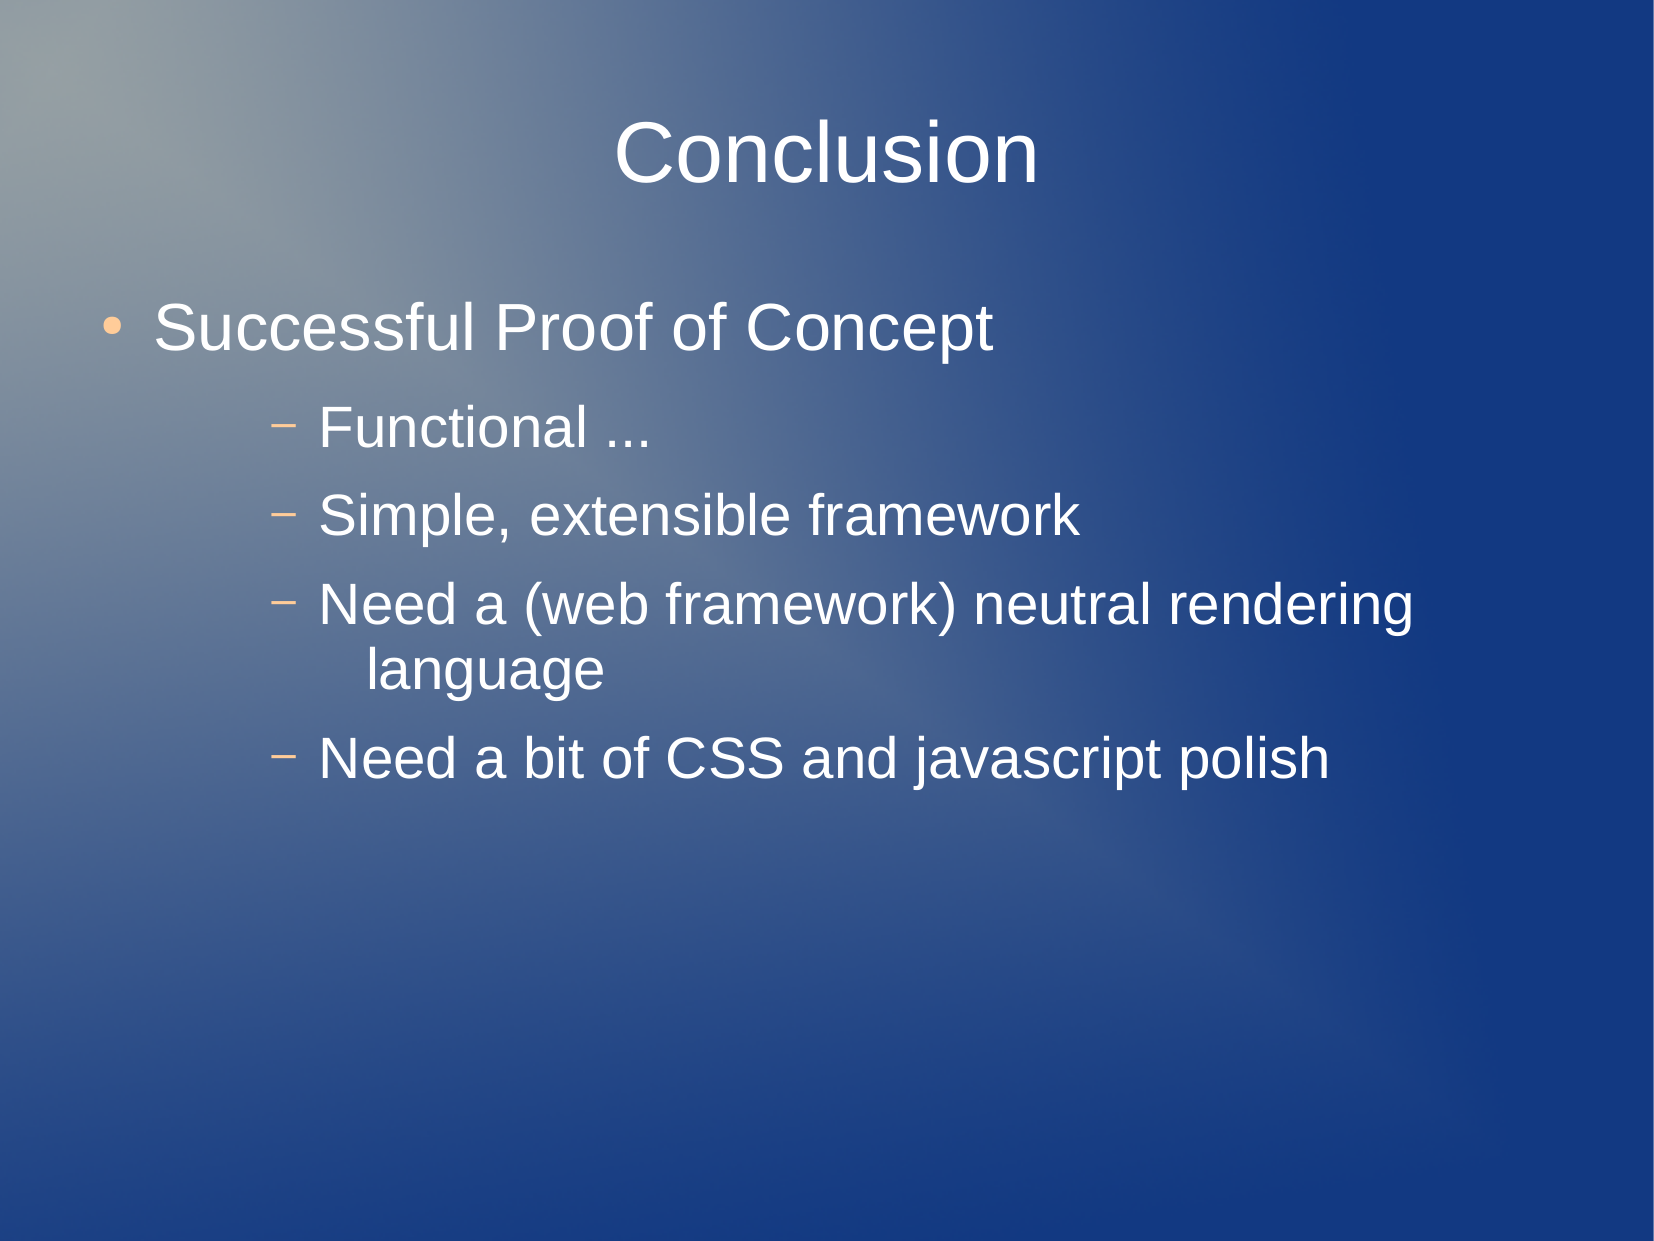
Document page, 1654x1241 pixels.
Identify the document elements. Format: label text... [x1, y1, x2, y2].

list Successful Proof of Concept Functional ... Simple, extensible framework Need a (web framework) neutral rendering language Need a bit of CSS and javascript polish [82, 290, 1571, 1109]
picture [0, 0, 1654, 1241]
title Conclusion [82, 49, 1571, 257]
